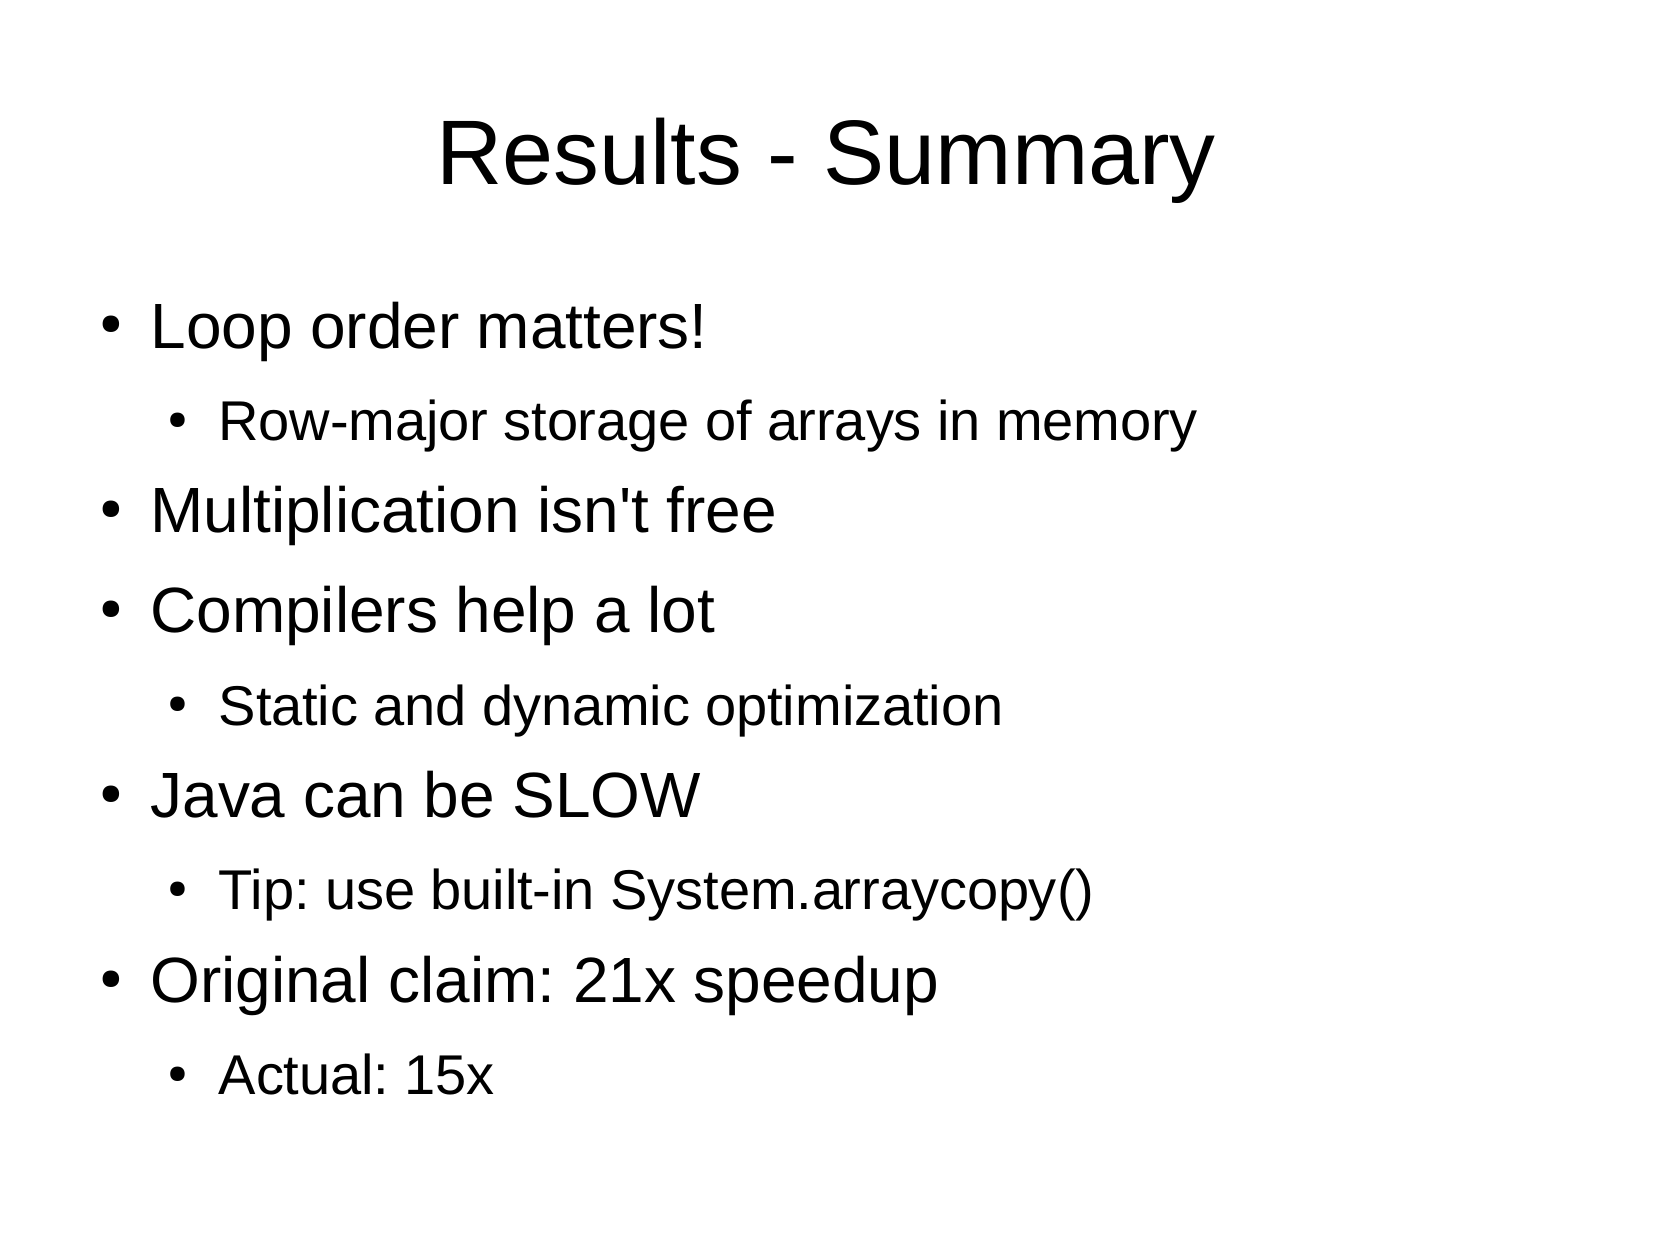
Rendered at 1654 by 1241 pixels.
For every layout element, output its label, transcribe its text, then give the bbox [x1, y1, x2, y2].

list Loop order matters! Row-major storage of arrays in memory Multiplication isn't free Compilers help a lot Static and dynamic optimization Java can be SLOW Tip: use built-in System.arraycopy() Original claim: 21x speedup Actual: 15x [82, 290, 1571, 1109]
title Results - Summary [82, 49, 1571, 257]
